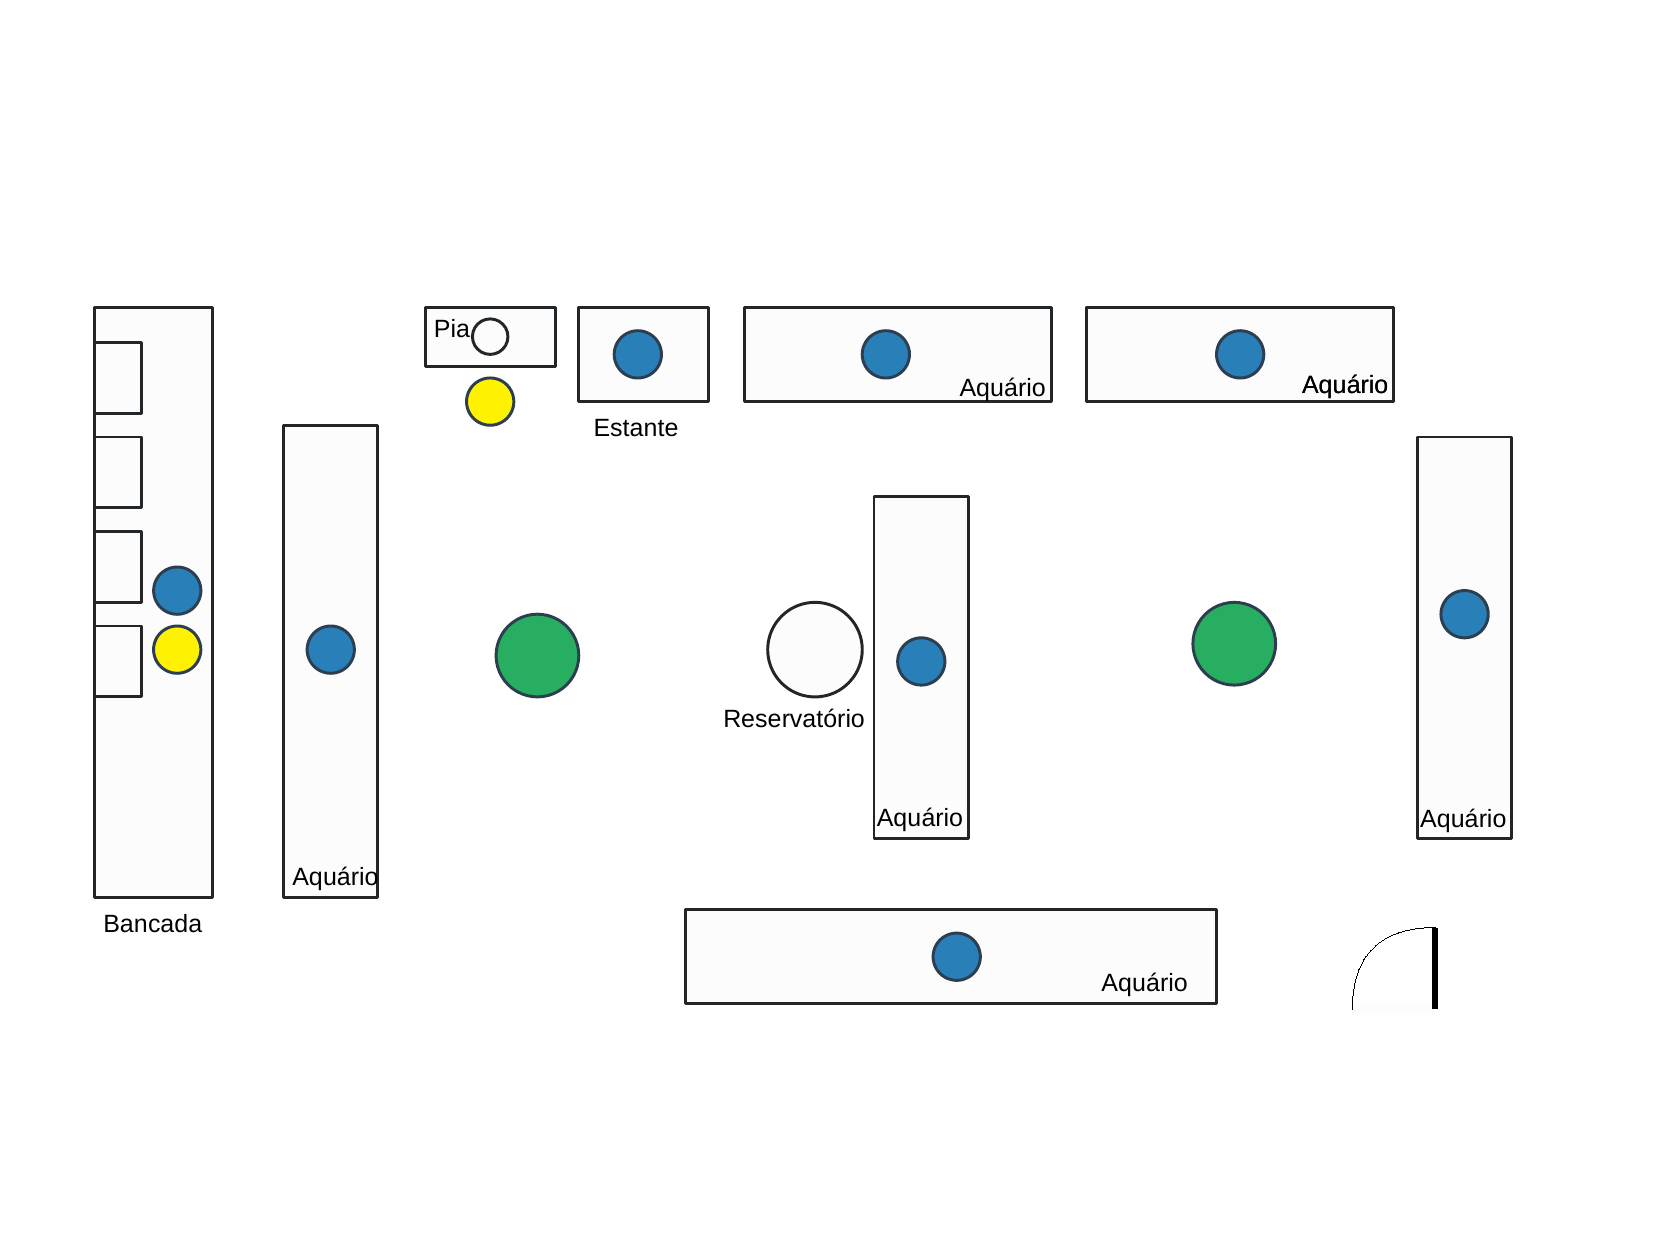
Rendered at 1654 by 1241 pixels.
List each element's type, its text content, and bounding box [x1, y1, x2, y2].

text_box [466, 377, 514, 426]
text_box [874, 496, 969, 796]
text_box Aquário [277, 855, 408, 898]
text_box Estante [578, 406, 709, 449]
text_box Aquário [862, 796, 993, 839]
text_box [1086, 307, 1394, 402]
text_box Pia [419, 307, 550, 350]
text_box [685, 909, 1217, 1004]
text_box [578, 307, 709, 402]
text_box [283, 425, 378, 855]
text_box [744, 307, 1052, 402]
text_box [496, 614, 579, 697]
text_box [1417, 437, 1512, 797]
text_box Bancada [88, 902, 219, 945]
text_box [1192, 602, 1276, 686]
text_box [94, 307, 213, 898]
text_box Aquário [1086, 961, 1217, 1004]
text_box Reservatório [708, 697, 898, 768]
text_box Aquário [1287, 363, 1418, 407]
text_box [425, 307, 556, 367]
text_box Aquário [1405, 797, 1536, 840]
text_box [767, 602, 863, 697]
text_box Aquário [944, 366, 1087, 476]
